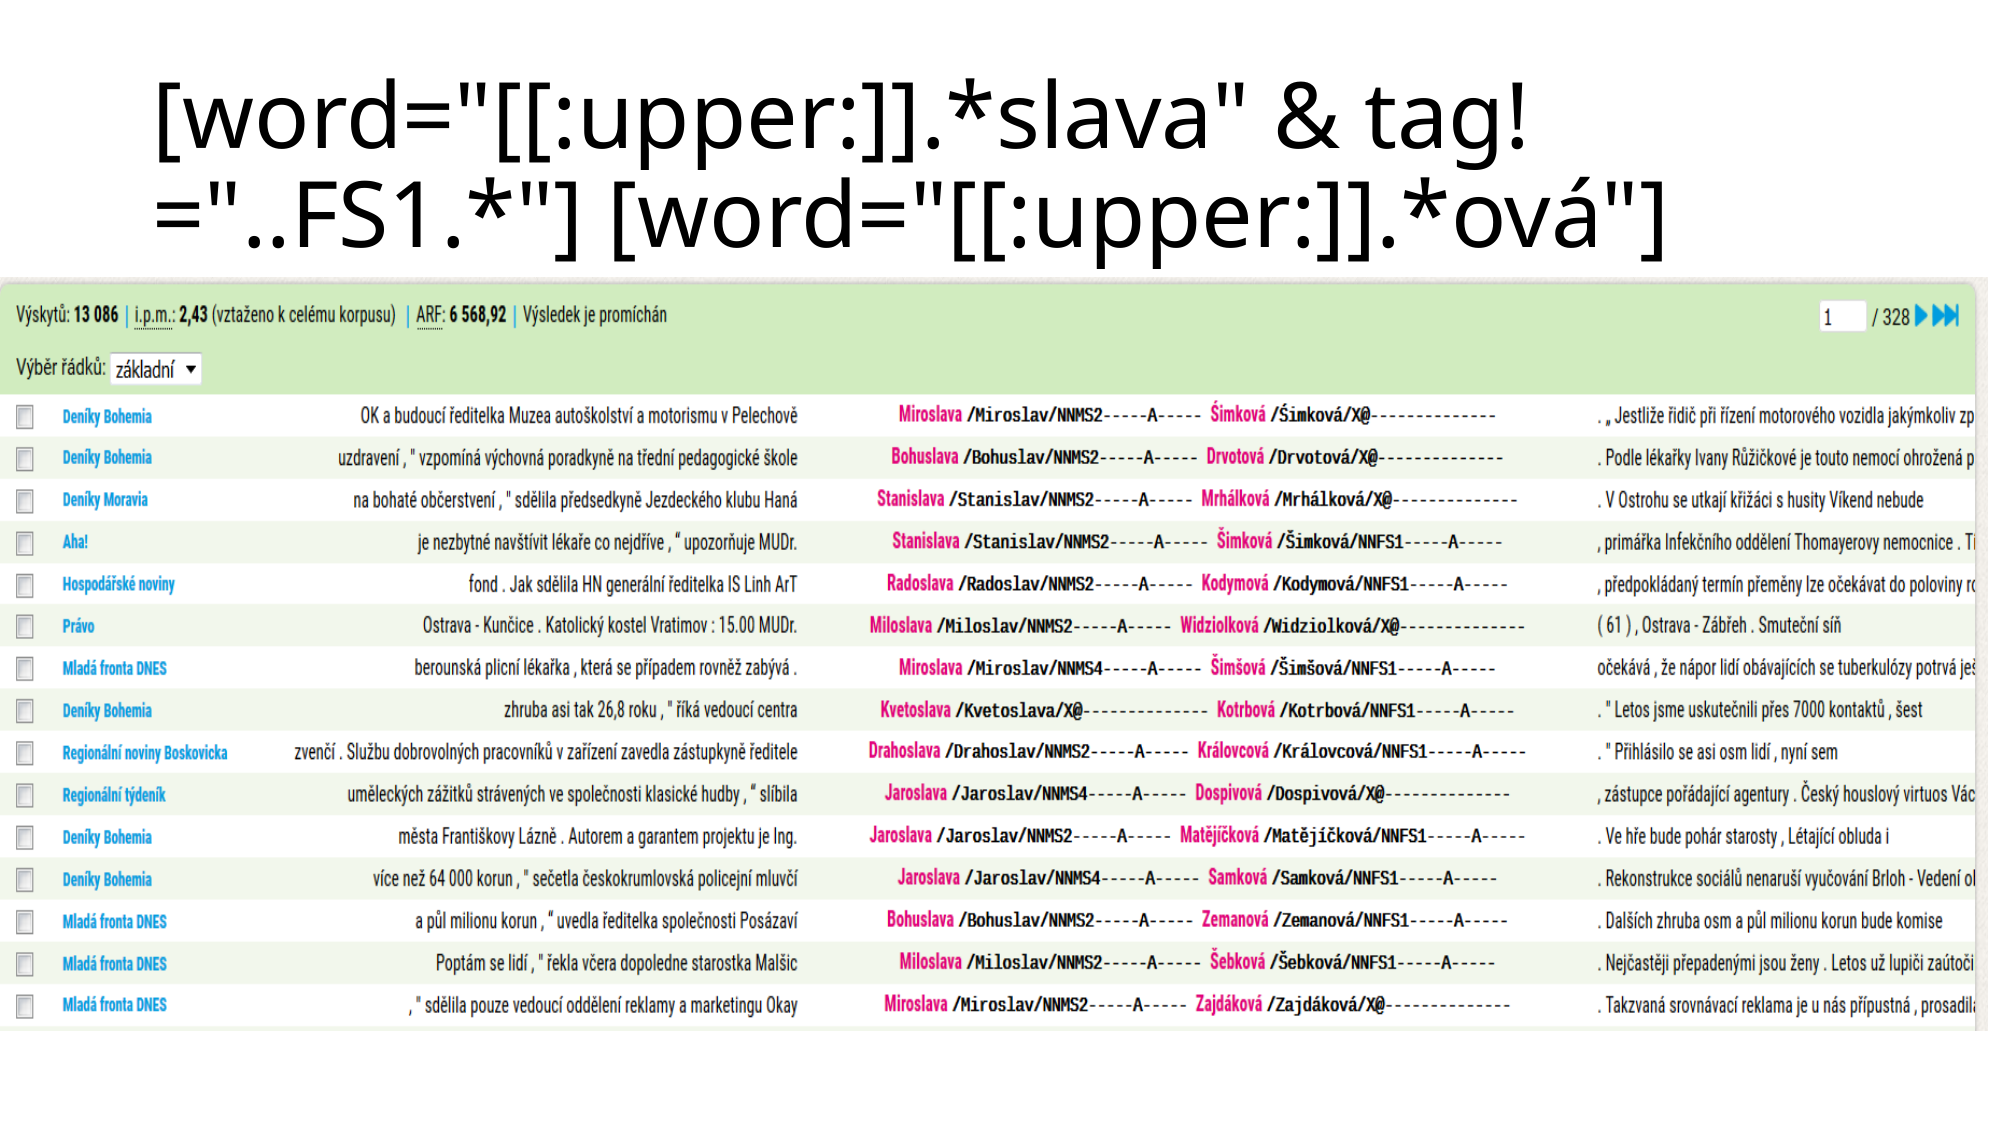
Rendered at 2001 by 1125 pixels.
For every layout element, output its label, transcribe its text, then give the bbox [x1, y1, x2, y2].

picture [0, 277, 1988, 1031]
title [word="[[:upper:]].*slava" & tag!="..FS1.*"] [word="[[:upper:]].*ová"] [137, 59, 1863, 277]
